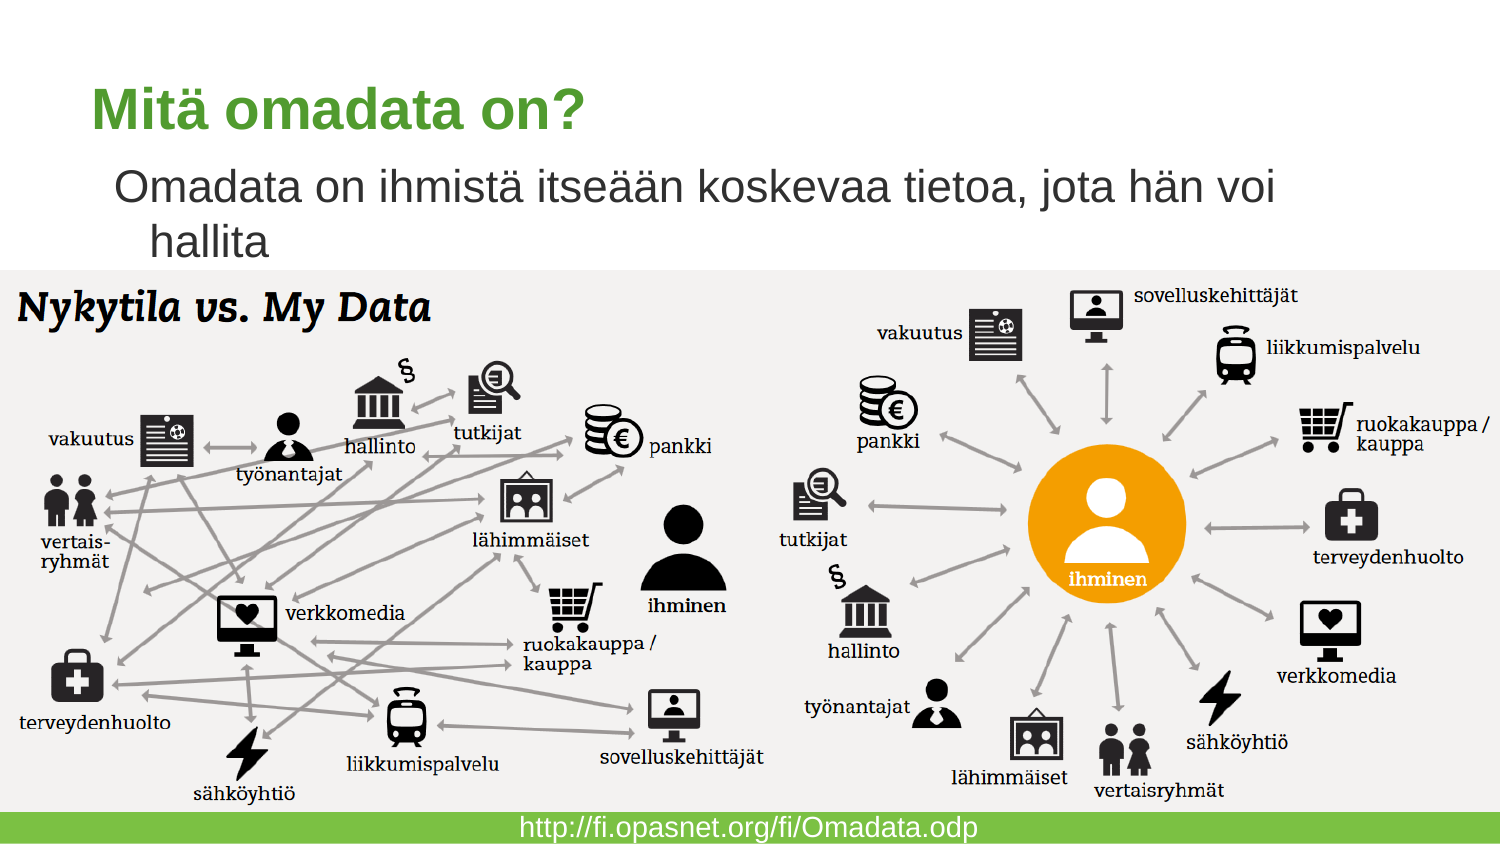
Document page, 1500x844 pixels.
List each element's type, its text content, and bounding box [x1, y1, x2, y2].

picture [0, 270, 1500, 812]
title Mitä omadata on? [76, 32, 1424, 141]
list Omadata on ihmistä itseään koskevaa tietoa, jota hän voi hallita [75, 141, 1424, 270]
